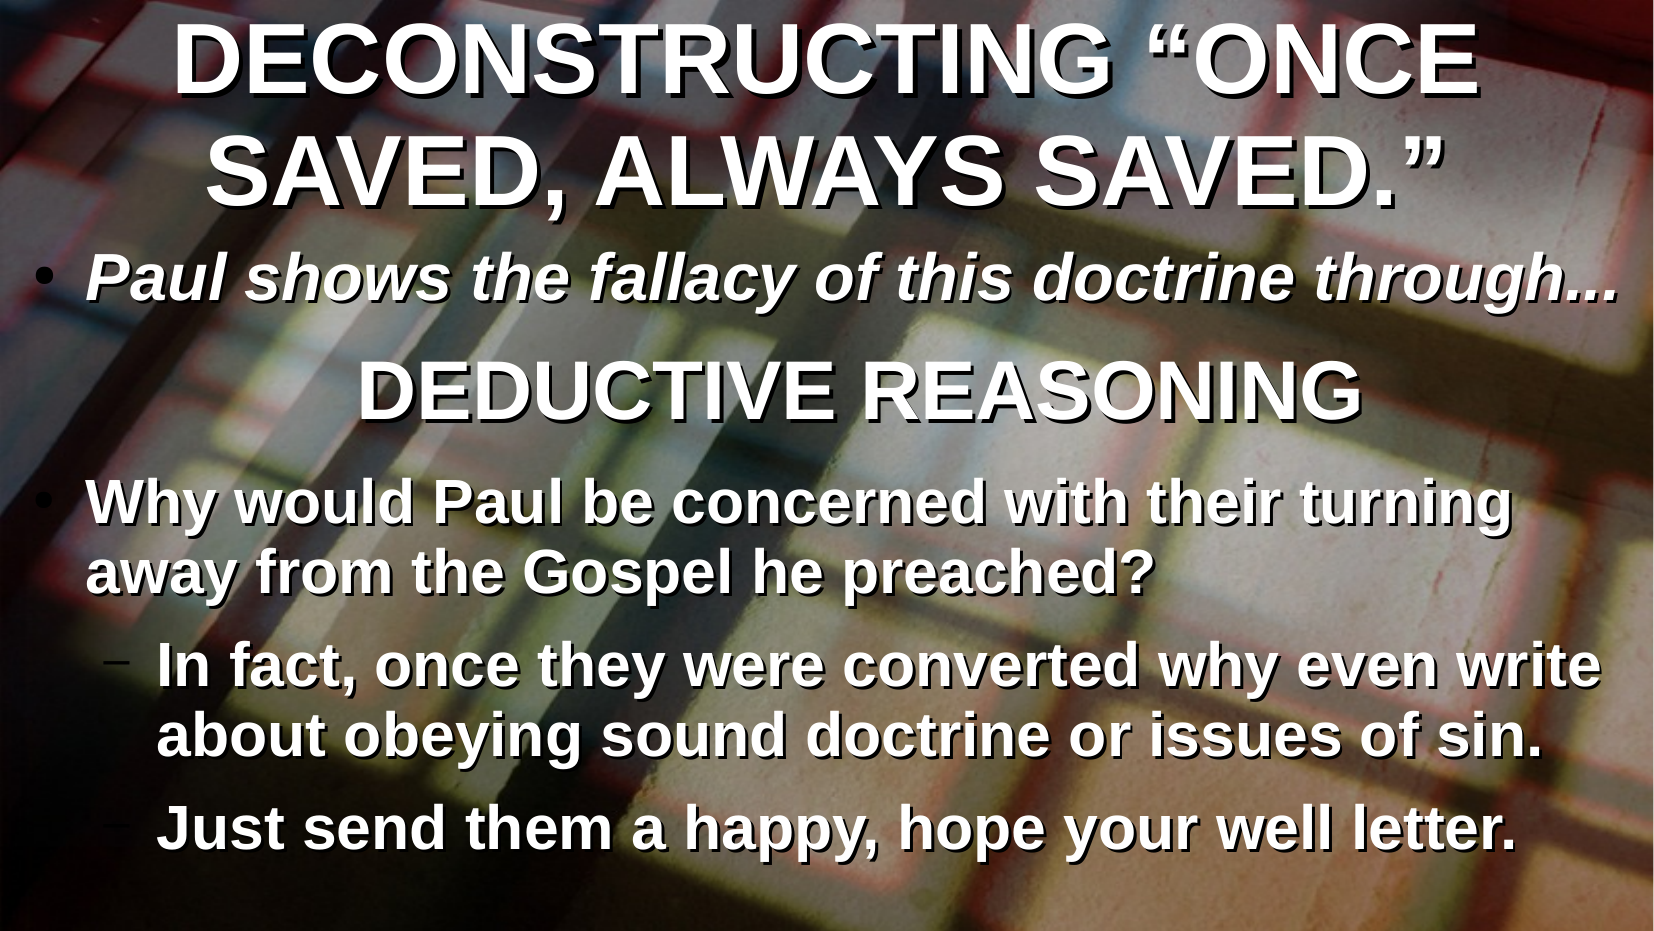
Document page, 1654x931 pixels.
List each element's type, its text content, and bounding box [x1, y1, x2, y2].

list Paul shows the fallacy of this doctrine through... DEDUCTIVE REASONING Why would Paul be concerned with their turning away from the Gospel he preached? In fact, once they were converted why even write about obeying sound doctrine or issues of sin. Just send them a happy, hope your well letter. [15, 240, 1636, 916]
picture [0, 0, 1654, 931]
title DECONSTRUCTING “ONCE SAVED, ALWAYS SAVED.” [82, 2, 1571, 227]
